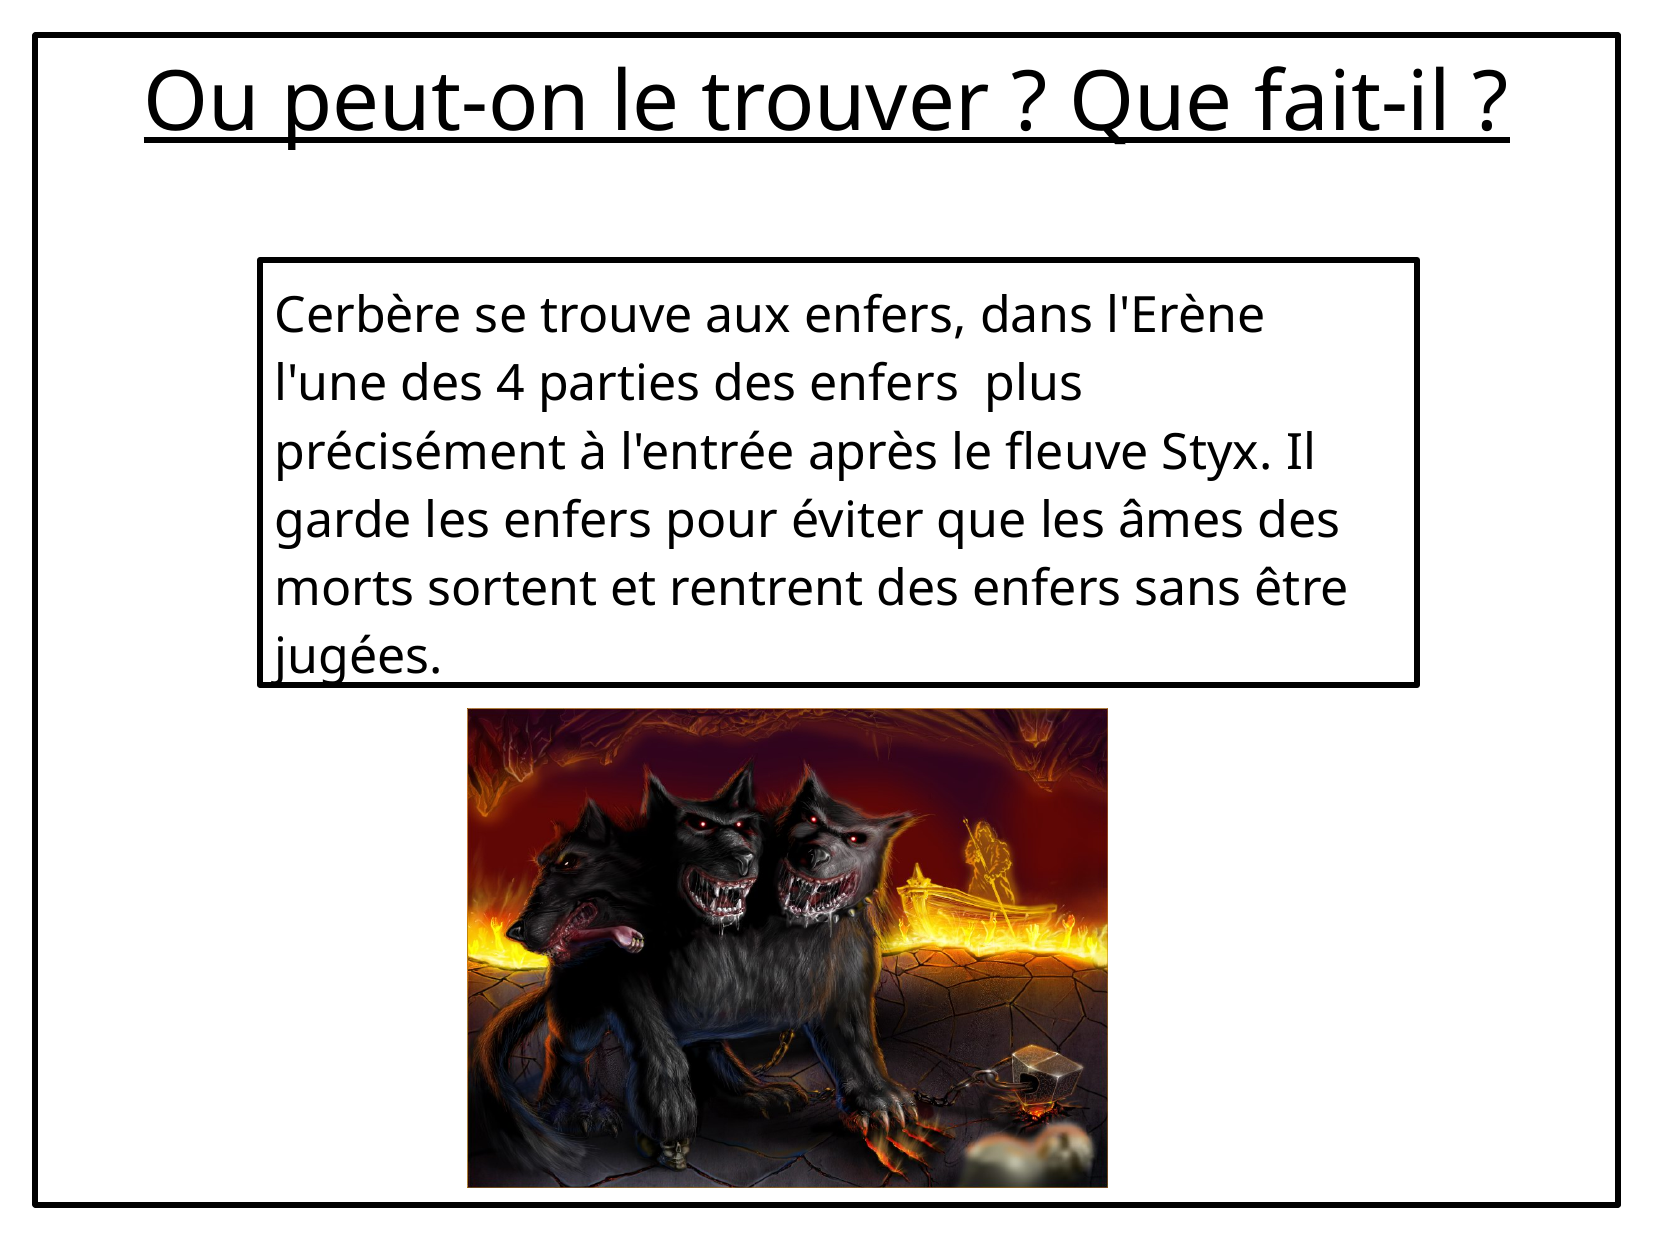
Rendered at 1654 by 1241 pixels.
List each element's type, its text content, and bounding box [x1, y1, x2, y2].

text_box Ou peut-on le trouver ? Que fait-il ? [0, 34, 1654, 166]
picture [467, 708, 1108, 1189]
text_box Cerbère se trouve aux enfers, dans l'Erène l'une des 4 parties des enfers plus précisément à l'entrée après le fleuve Styx. Il garde les enfers pour éviter que les âmes des morts sortent et rentrent des enfers sans être jugées. [263, 271, 1380, 681]
